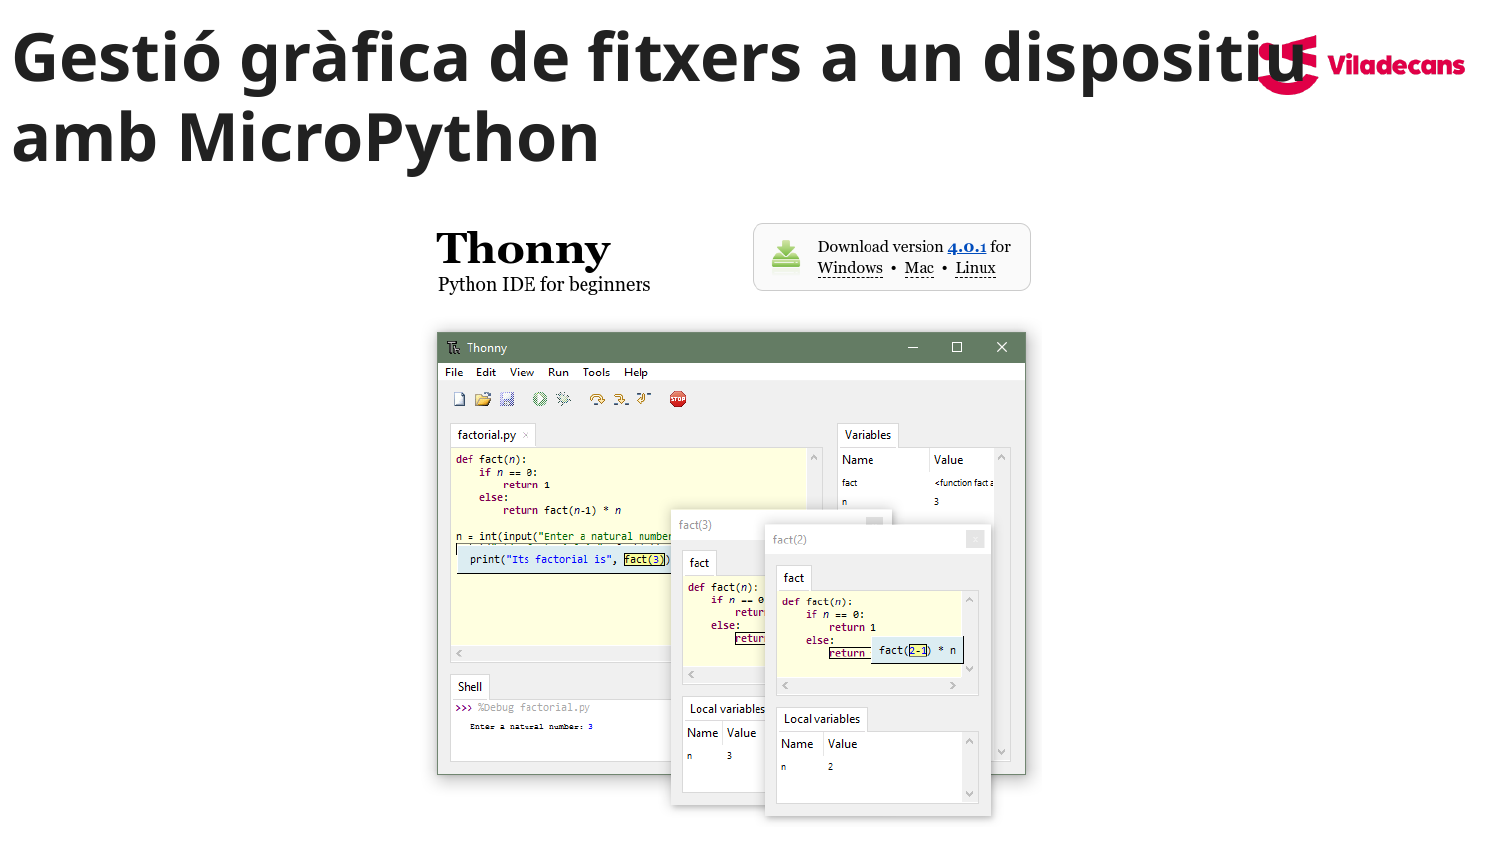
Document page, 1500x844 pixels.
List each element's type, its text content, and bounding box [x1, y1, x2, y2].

picture [1394, 35, 1465, 95]
title Gestió gràfica de fitxers a un dispositiu amb MicroPython [0, 0, 1394, 132]
picture [413, 203, 1042, 827]
